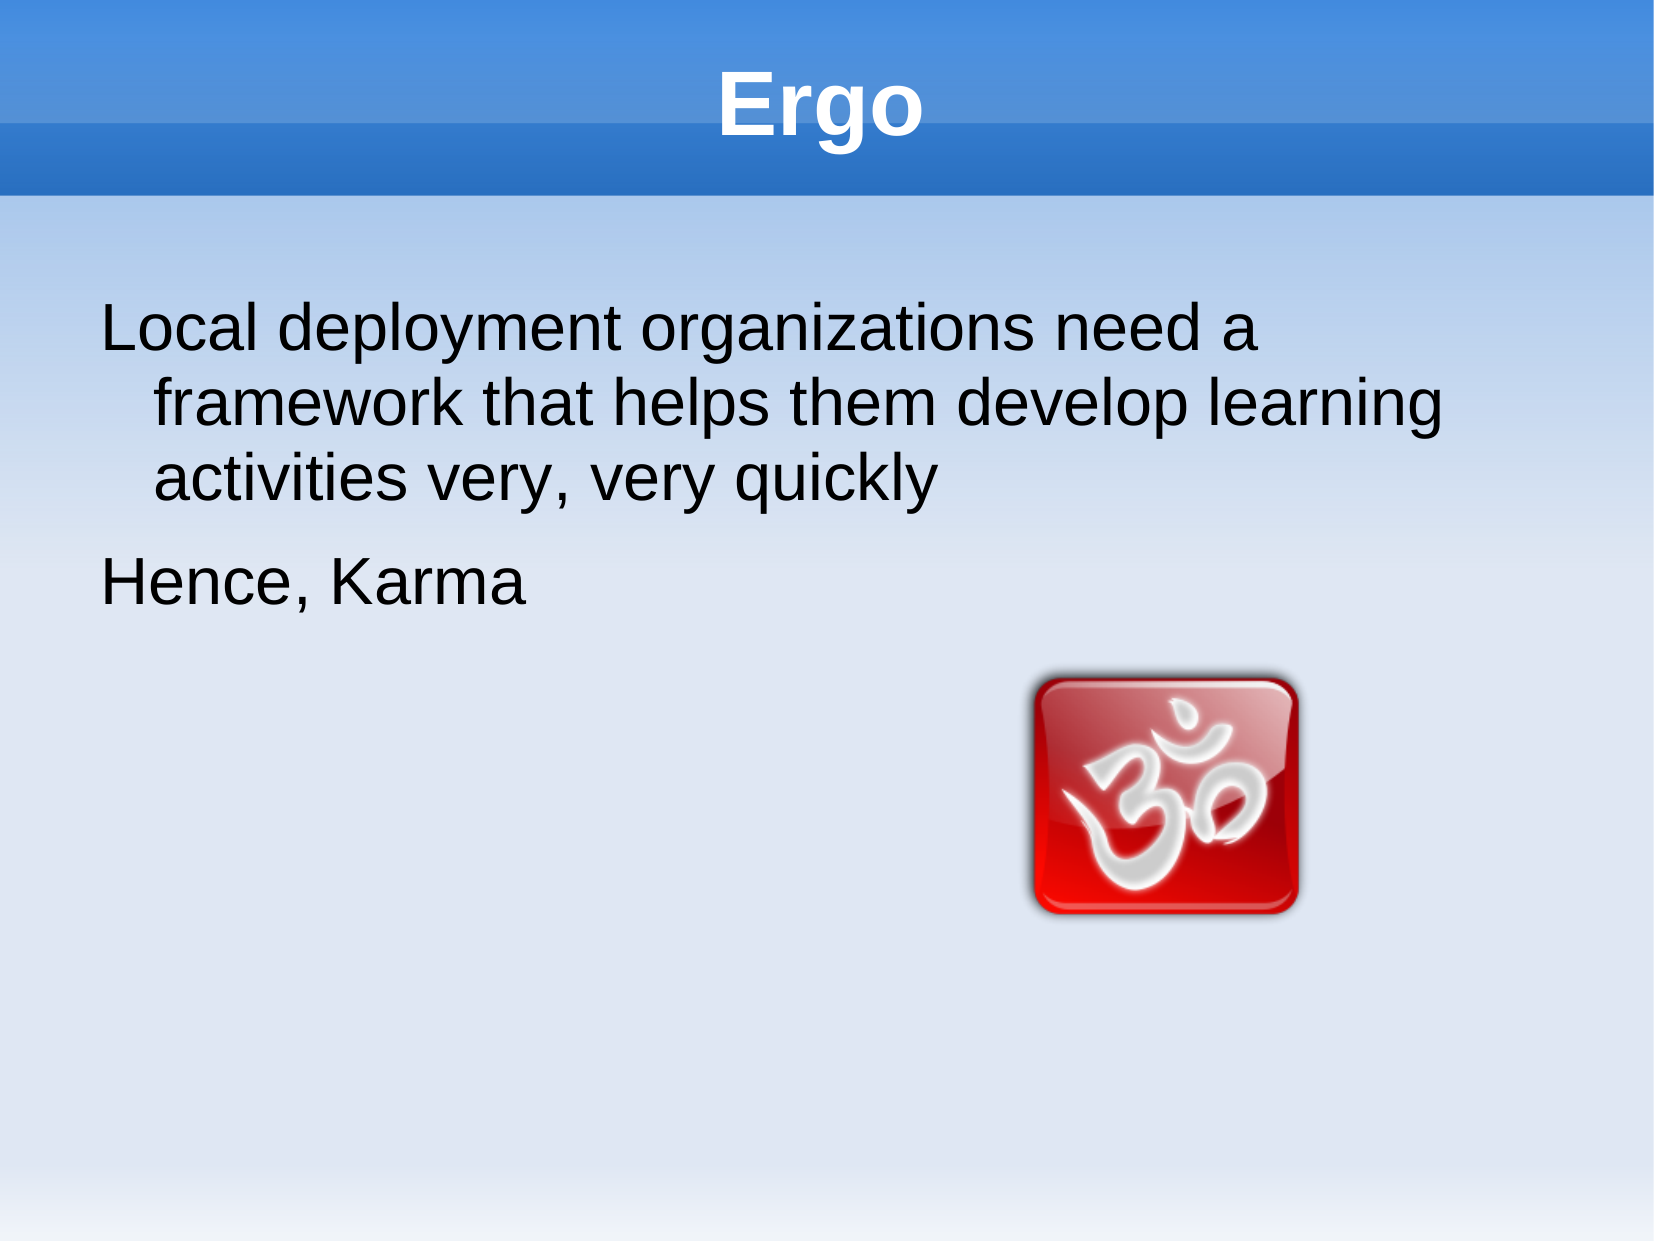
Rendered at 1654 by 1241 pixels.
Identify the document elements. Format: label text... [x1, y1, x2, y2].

list Local deployment organizations need a framework that helps them develop learning activities very, very quickly Hence, Karma [82, 290, 1571, 1094]
title Ergo [76, 7, 1565, 200]
picture [0, 0, 1654, 1241]
